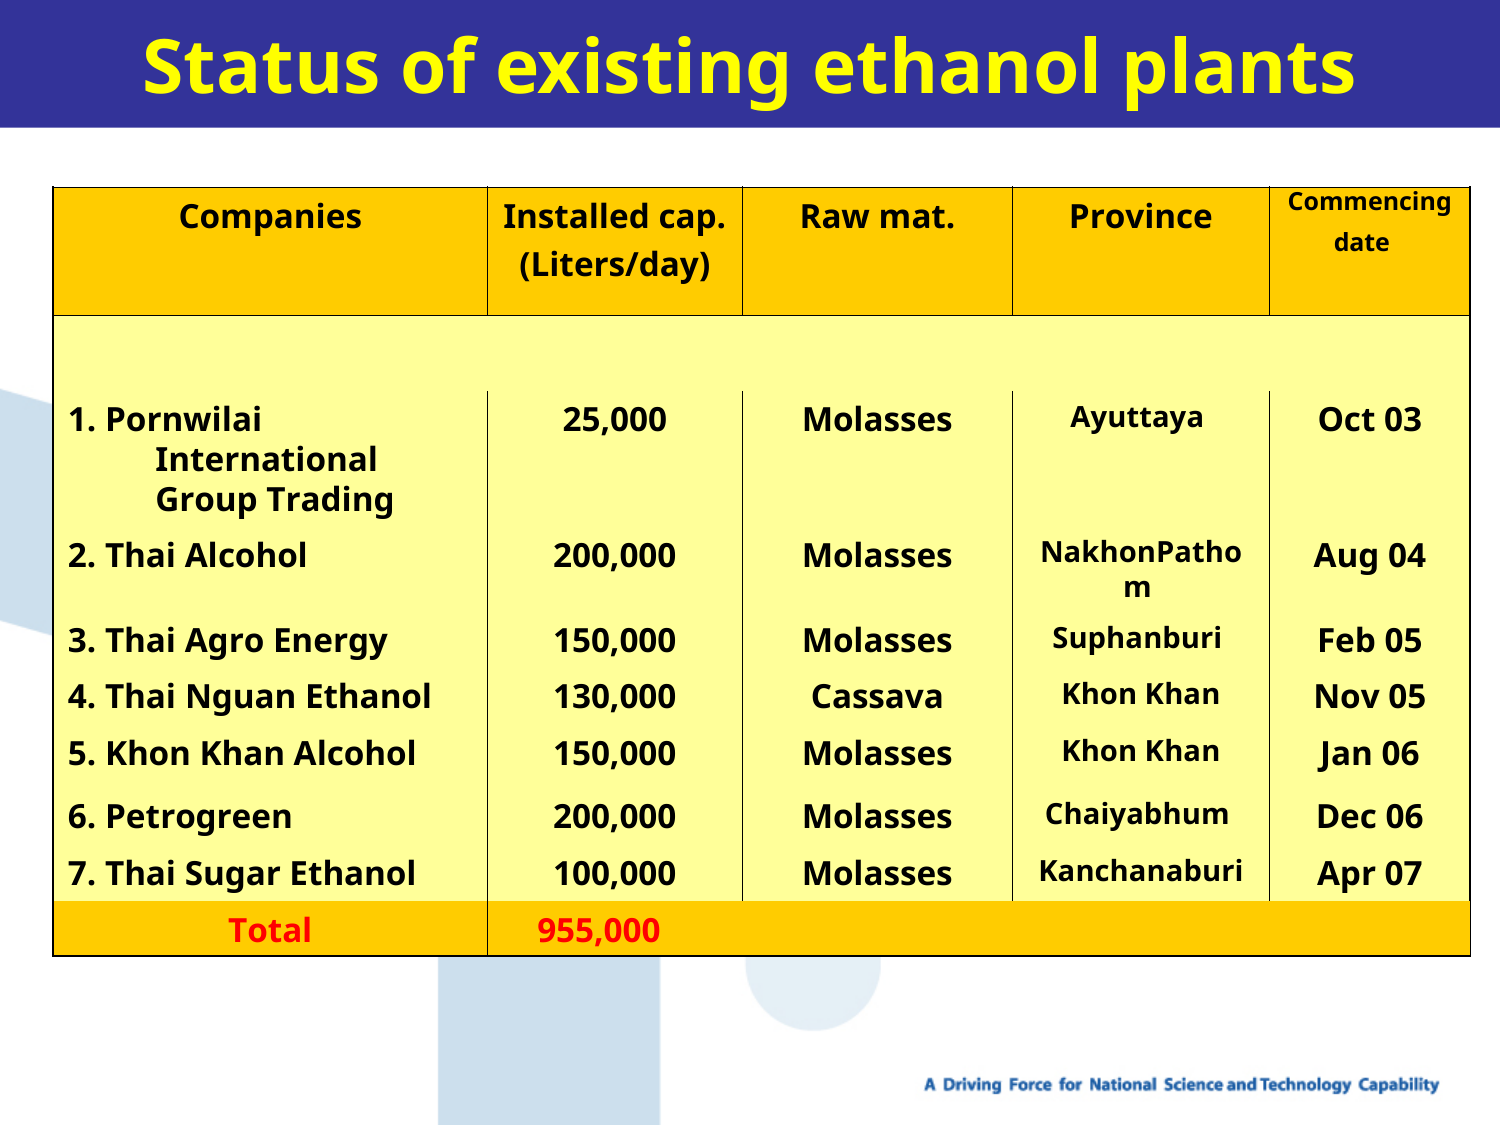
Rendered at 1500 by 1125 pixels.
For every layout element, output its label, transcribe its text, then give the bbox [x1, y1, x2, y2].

table_cell 1. Pornwilai International Group Trading [54, 391, 487, 526]
table_cell Ayuttaya [1013, 391, 1269, 526]
table_cell Molasses [743, 844, 1012, 901]
table_cell Aug 04 [1270, 526, 1469, 611]
table_cell NakhonPathom [1013, 526, 1269, 611]
table_cell 7. Thai Sugar Ethanol [54, 844, 487, 901]
table_cell 6. Petrogreen [54, 788, 487, 844]
table_cell Dec 06 [1270, 788, 1469, 844]
table_cell Cassava [743, 668, 1012, 725]
table_cell 955,000 [488, 901, 1470, 955]
table_cell Khon Khan [1013, 668, 1269, 725]
table_cell Total [54, 901, 487, 955]
table_cell 5. Khon Khan Alcohol [54, 725, 487, 788]
table_cell Molasses [743, 725, 1012, 788]
table_cell Molasses [743, 526, 1012, 611]
table_header Province [1013, 188, 1269, 315]
table_cell Apr 07 [1270, 844, 1469, 901]
table_cell 150,000 [488, 611, 742, 668]
table_cell [54, 316, 1469, 391]
table_cell Molasses [743, 391, 1012, 526]
table_cell Molasses [743, 788, 1012, 844]
table_cell 25,000 [488, 391, 742, 526]
table_header Companies [54, 188, 487, 315]
table_cell Suphanburi [1013, 611, 1269, 668]
table_header Raw mat. [743, 188, 1012, 315]
table_cell 200,000 [488, 526, 742, 611]
table_cell 130,000 [488, 668, 742, 725]
table_cell 2. Thai Alcohol [54, 526, 487, 611]
table_cell Chaiyabhum [1013, 788, 1269, 844]
table_cell Molasses [743, 611, 1012, 668]
title Status of existing ethanol plants [0, 0, 1500, 128]
table_cell Feb 05 [1270, 611, 1469, 668]
picture [0, 128, 1500, 1125]
table_header Installed cap. (Liters/day) [488, 188, 742, 315]
table_cell 3. Thai Agro Energy [54, 611, 487, 668]
table_cell Nov 05 [1270, 668, 1469, 725]
table_cell Khon Khan [1013, 725, 1269, 788]
table_cell Jan 06 [1270, 725, 1469, 788]
table_cell 4. Thai Nguan Ethanol [54, 668, 487, 725]
table_cell 200,000 [488, 788, 742, 844]
table_header Commencing date [1270, 188, 1469, 315]
table_cell 150,000 [488, 725, 742, 788]
table_cell 100,000 [488, 844, 742, 901]
table_cell Oct 03 [1270, 391, 1469, 526]
table_cell Kanchanaburi [1013, 844, 1269, 901]
